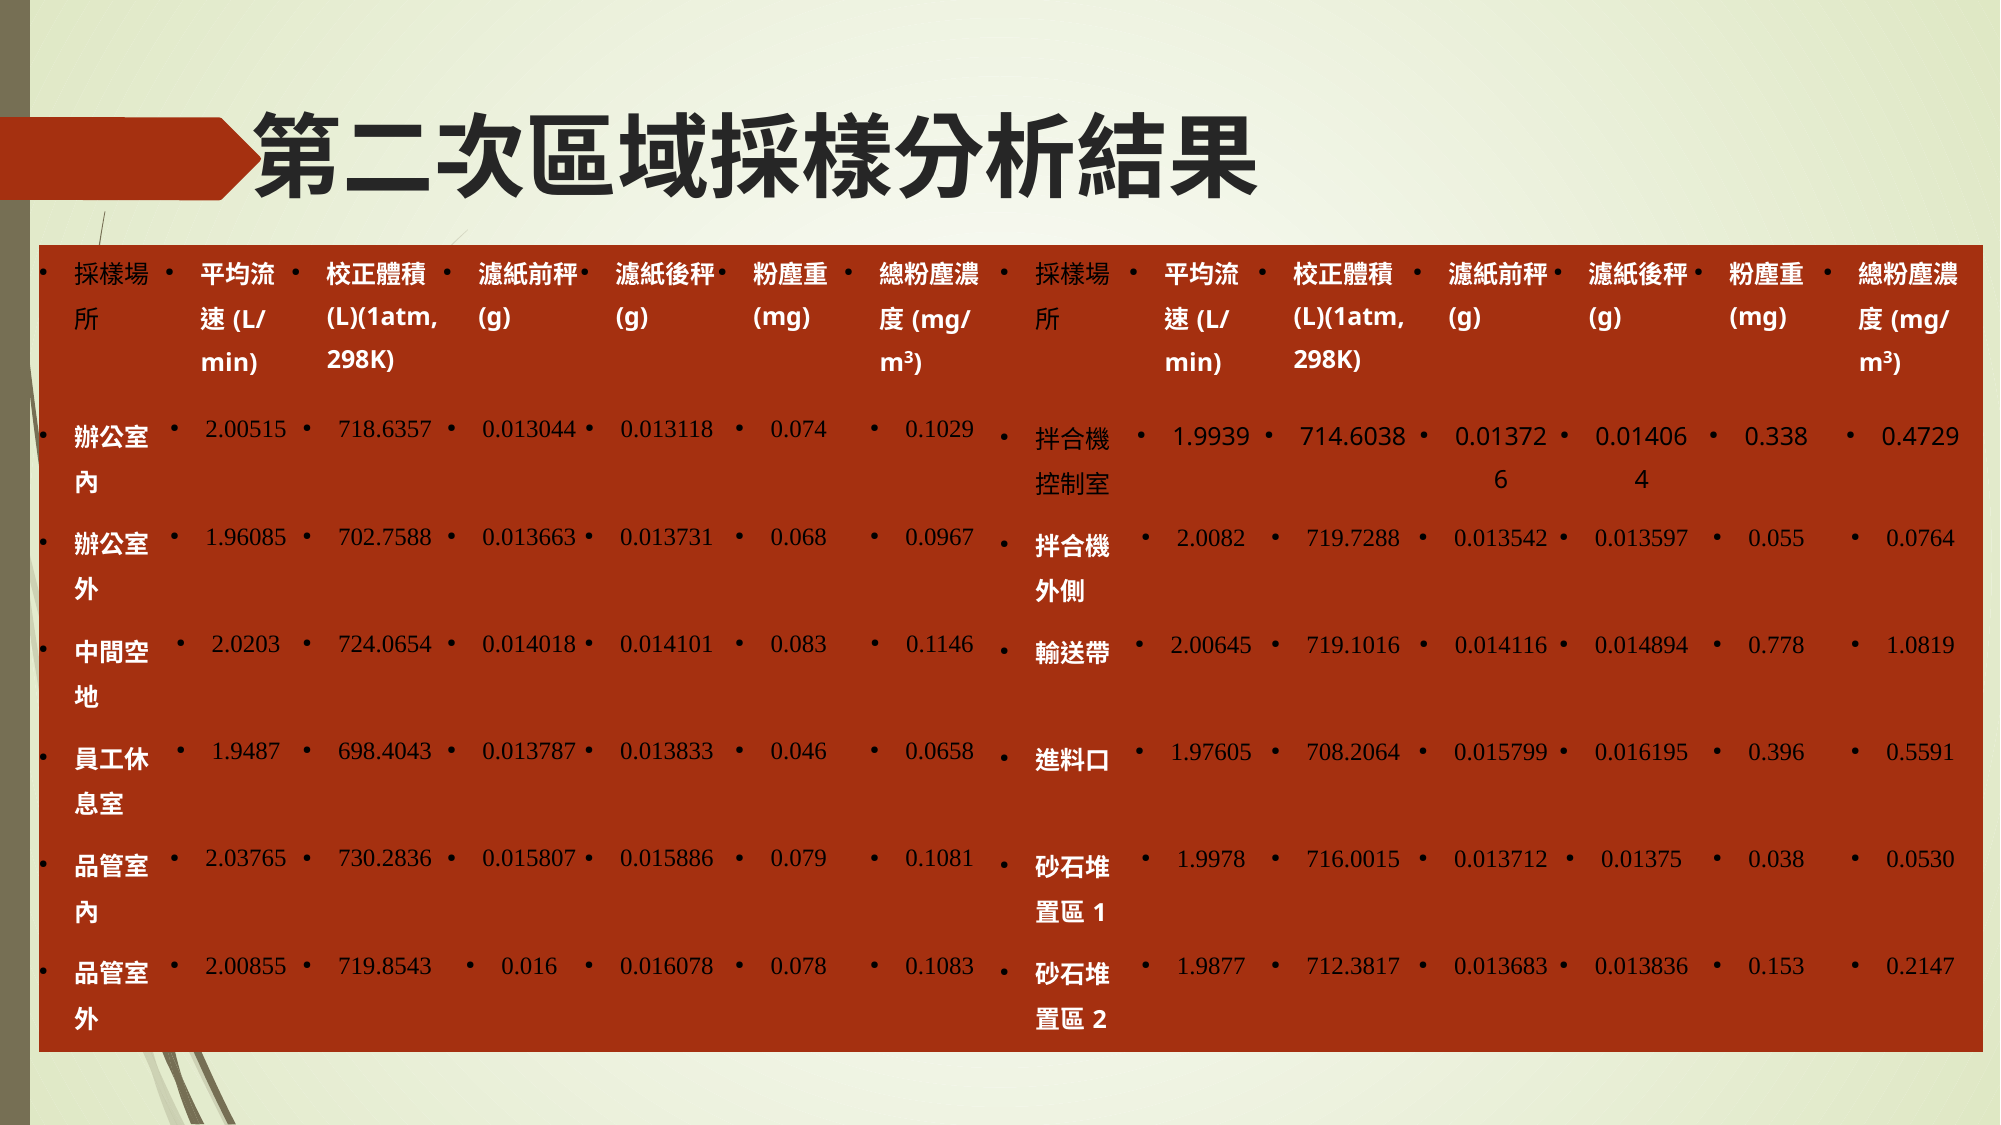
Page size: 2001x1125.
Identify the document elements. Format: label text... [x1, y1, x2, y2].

table_header 714.6038 [1258, 410, 1413, 517]
table_cell 0.013836 [1554, 945, 1694, 1052]
table_header 校正體積(L)(1atm, 298K) [1258, 245, 1413, 410]
table_cell 拌合機外側 [1000, 517, 1129, 624]
table_header 0.338 [1694, 410, 1823, 517]
table_cell 0.013712 [1413, 838, 1554, 945]
table_header 拌合機控制室 [1000, 410, 1129, 517]
table_cell 719.7288 [1258, 517, 1413, 624]
table_cell 0.078 [718, 945, 844, 1052]
table_cell 1.0819 [1823, 624, 1983, 731]
table_header 1.9939 [1129, 410, 1258, 517]
table_cell 0.1083 [844, 945, 1000, 1052]
table_header 濾紙後秤(g) [1554, 245, 1694, 410]
table_cell 0.038 [1694, 838, 1823, 945]
table_cell 0.2147 [1823, 945, 1983, 1052]
table_cell 719.8543 [291, 945, 443, 1052]
table_cell 712.3817 [1258, 945, 1413, 1052]
table_cell 2.00515 [165, 408, 291, 516]
table_cell 0.016 [443, 945, 580, 1052]
table_cell 716.0015 [1258, 838, 1413, 945]
table_cell 1.9877 [1129, 945, 1258, 1052]
table_cell 0.015886 [580, 838, 718, 945]
table_cell 0.014894 [1554, 624, 1694, 731]
table_cell 0.013833 [580, 730, 718, 838]
table_cell 0.015807 [443, 838, 580, 945]
table_cell 1.96085 [165, 516, 291, 623]
table_cell 0.0658 [844, 730, 1000, 838]
table_cell 0.046 [718, 730, 844, 838]
table_cell 0.153 [1694, 945, 1823, 1052]
table_header 採樣場所 [1000, 245, 1129, 410]
table_cell 1.9978 [1129, 838, 1258, 945]
table_header 濾紙前秤(g) [443, 245, 580, 408]
table_cell 0.013731 [580, 516, 718, 623]
table_cell 0.0967 [844, 516, 1000, 623]
table_cell 0.055 [1694, 517, 1823, 624]
table_header 總粉塵濃度(mg/m3) [1823, 245, 1983, 410]
table_cell 0.014018 [443, 623, 580, 730]
table_cell 0.1146 [844, 623, 1000, 730]
table_header 濾紙前秤(g) [1413, 245, 1554, 410]
table_cell 0.083 [718, 623, 844, 730]
table_cell 輸送帶 [1000, 624, 1129, 731]
table_cell 0.013663 [443, 516, 580, 623]
table_cell 0.396 [1694, 731, 1823, 838]
table_cell 0.016195 [1554, 731, 1694, 838]
table_cell 0.5591 [1823, 731, 1983, 838]
table_header 粉塵重(mg) [718, 245, 844, 408]
table_cell 0.778 [1694, 624, 1823, 731]
table_cell 0.079 [718, 838, 844, 945]
table_cell 2.0082 [1129, 517, 1258, 624]
table_cell 0.1081 [844, 838, 1000, 945]
table_cell 0.014101 [580, 623, 718, 730]
title 第二次區域採樣分析結果 [164, 91, 1627, 245]
table_cell 730.2836 [291, 838, 443, 945]
table_cell 中間空地 [39, 623, 165, 730]
table_cell 辦公室內 [39, 408, 165, 516]
table_cell 2.0203 [165, 623, 291, 730]
table_cell 0.016078 [580, 945, 718, 1052]
table_header 採樣場所 [39, 245, 165, 408]
table_cell 0.074 [718, 408, 844, 516]
table_cell 0.014116 [1413, 624, 1554, 731]
table_cell 0.068 [718, 516, 844, 623]
table_cell 0.0764 [1823, 517, 1983, 624]
table_cell 1.97605 [1129, 731, 1258, 838]
table_cell 702.7588 [291, 516, 443, 623]
table_cell 品管室內 [39, 838, 165, 945]
table_cell 員工休息室 [39, 730, 165, 838]
table_cell 2.03765 [165, 838, 291, 945]
table_cell 0.1029 [844, 408, 1000, 516]
table_cell 辦公室外 [39, 516, 165, 623]
table_header 濾紙後秤(g) [580, 245, 718, 408]
table_cell 0.013044 [443, 408, 580, 516]
table_cell 2.00645 [1129, 624, 1258, 731]
table_header 0.014064 [1554, 410, 1694, 517]
table_cell 砂石堆置區2 [1000, 945, 1129, 1052]
table_cell 0.013597 [1554, 517, 1694, 624]
table_cell 0.0530 [1823, 838, 1983, 945]
table_cell 698.4043 [291, 730, 443, 838]
table_header 校正體積(L)(1atm, 298K) [291, 245, 443, 408]
table_cell 0.013683 [1413, 945, 1554, 1052]
table_header 總粉塵濃度(mg/m3) [844, 245, 1000, 408]
table_header 平均流速(L/min) [165, 245, 291, 408]
table_cell 0.013542 [1413, 517, 1554, 624]
table_cell 0.013118 [580, 408, 718, 516]
table_cell 0.015799 [1413, 731, 1554, 838]
table_cell 品管室外 [39, 945, 165, 1052]
table_cell 砂石堆置區1 [1000, 838, 1129, 945]
table_cell 進料口 [1000, 731, 1129, 838]
table_cell 2.00855 [165, 945, 291, 1052]
table_header 平均流速(L/min) [1129, 245, 1258, 410]
table_header 0.4729 [1823, 410, 1983, 517]
table_cell 1.9487 [165, 730, 291, 838]
table_cell 724.0654 [291, 623, 443, 730]
table_header 粉塵重(mg) [1694, 245, 1823, 410]
table_cell 0.01375 [1554, 838, 1694, 945]
table_cell 718.6357 [291, 408, 443, 516]
table_cell 708.2064 [1258, 731, 1413, 838]
table_cell 719.1016 [1258, 624, 1413, 731]
table_header 0.013726 [1413, 410, 1554, 517]
table_cell 0.013787 [443, 730, 580, 838]
